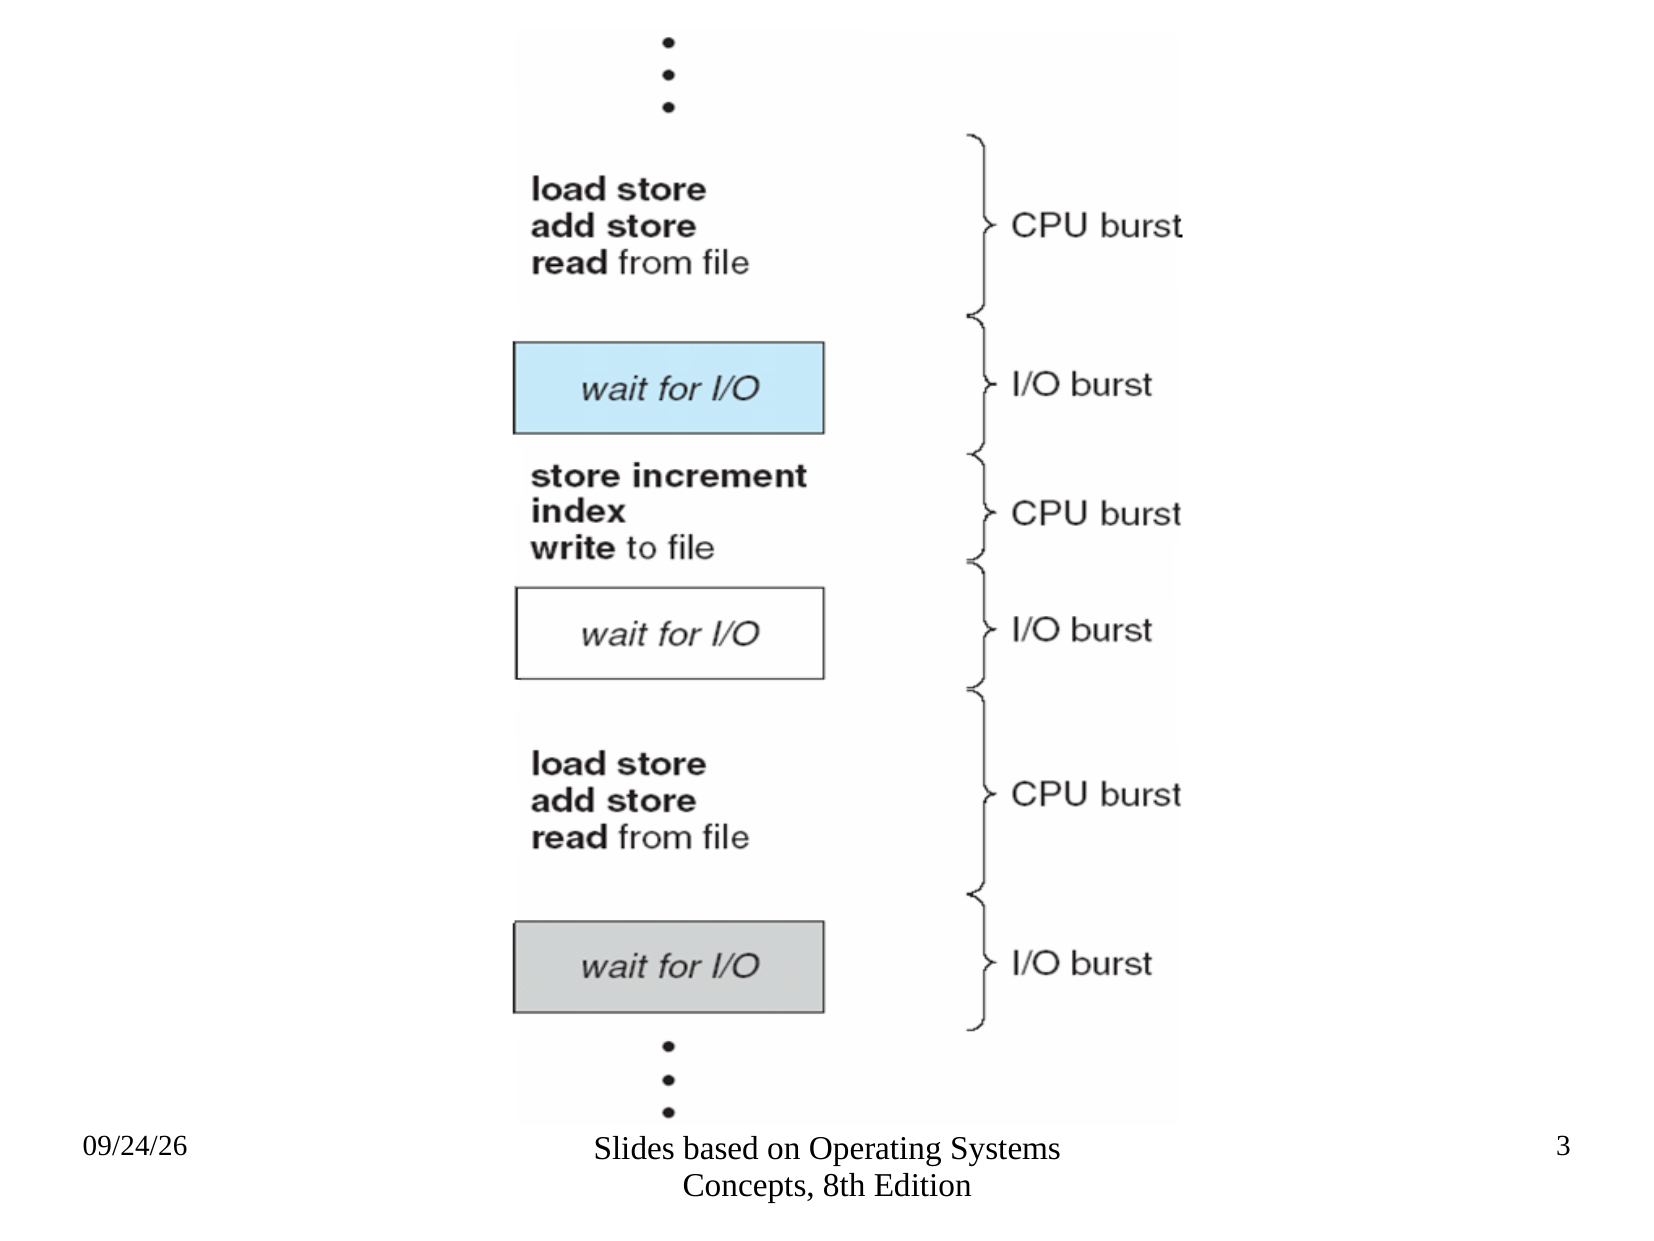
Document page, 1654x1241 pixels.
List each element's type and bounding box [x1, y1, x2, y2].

picture [510, 23, 1186, 1126]
